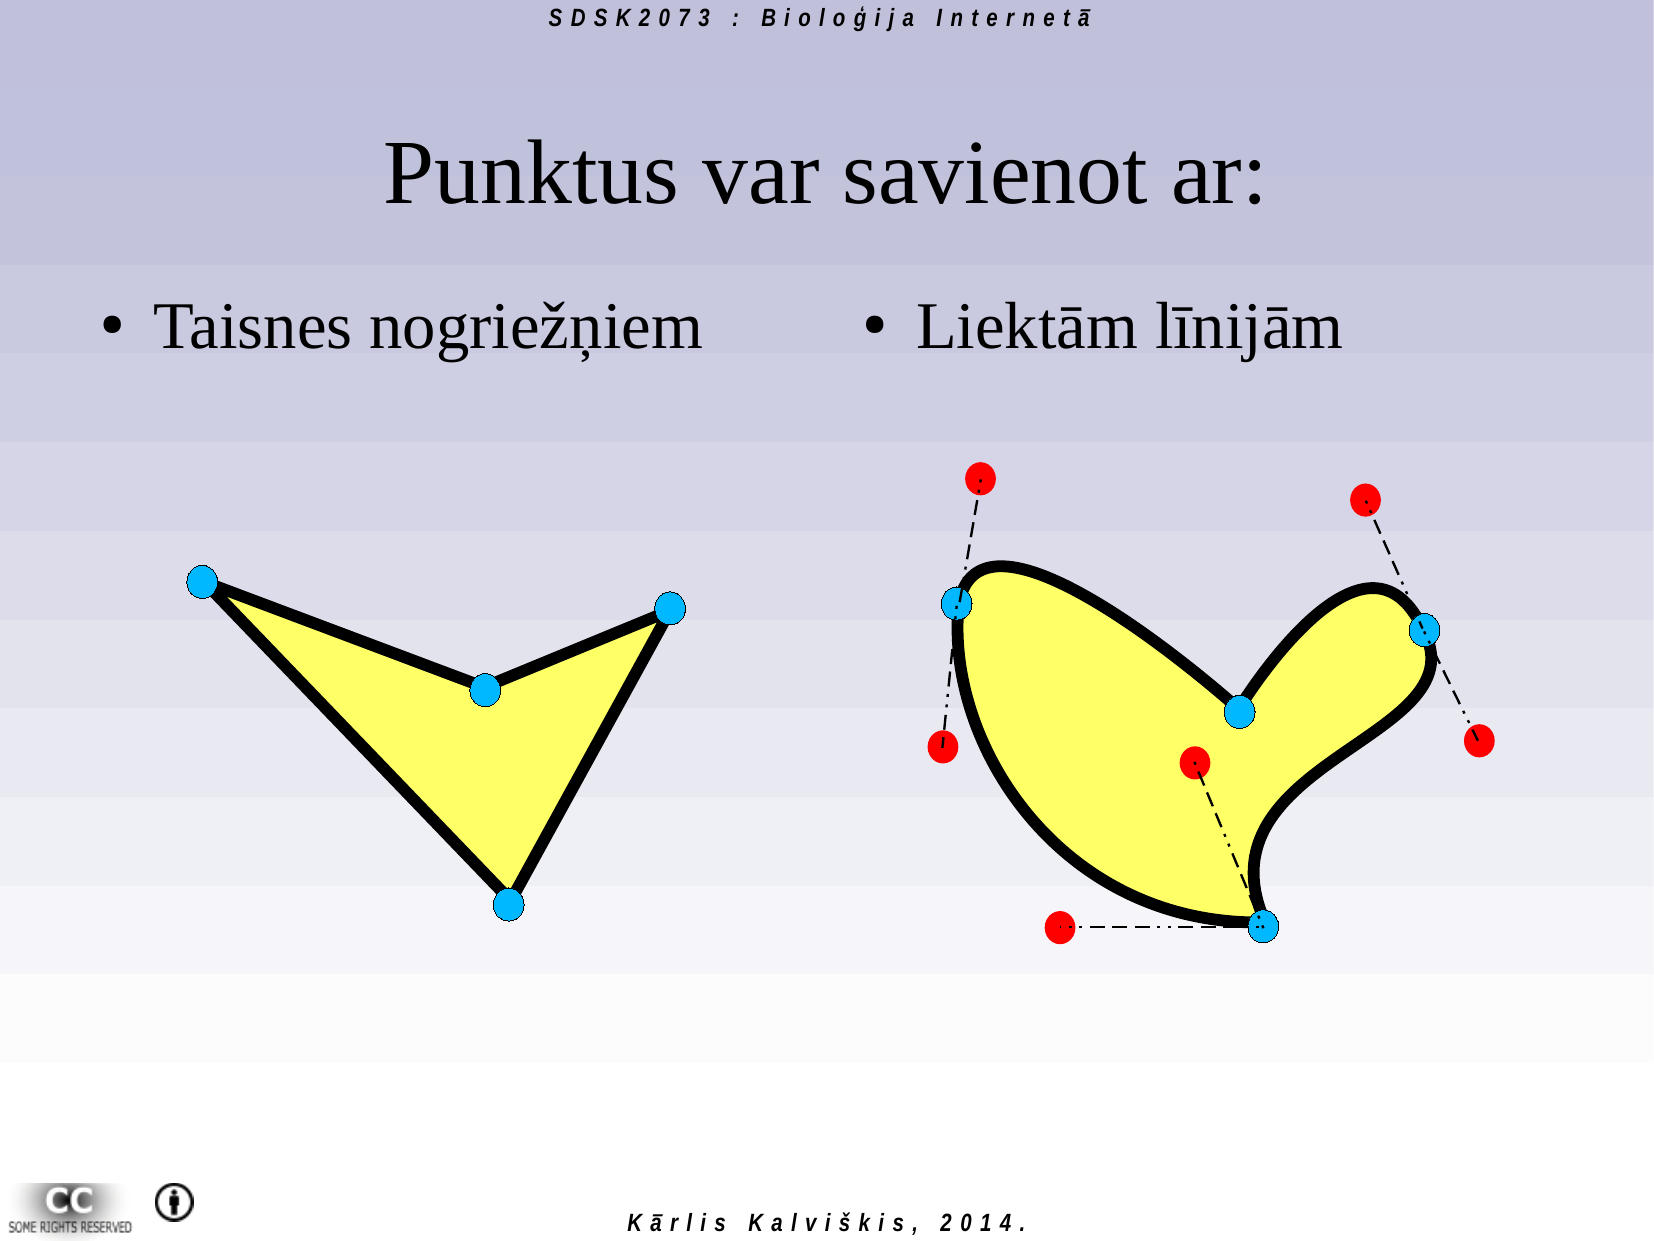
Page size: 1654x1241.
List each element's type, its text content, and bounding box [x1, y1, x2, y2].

list Taisnes nogriežņiem [82, 289, 809, 1113]
list Liektām līnijām [845, 289, 1572, 1113]
picture [0, 0, 1654, 1241]
title Punktus var savienot ar: [29, 49, 1625, 296]
